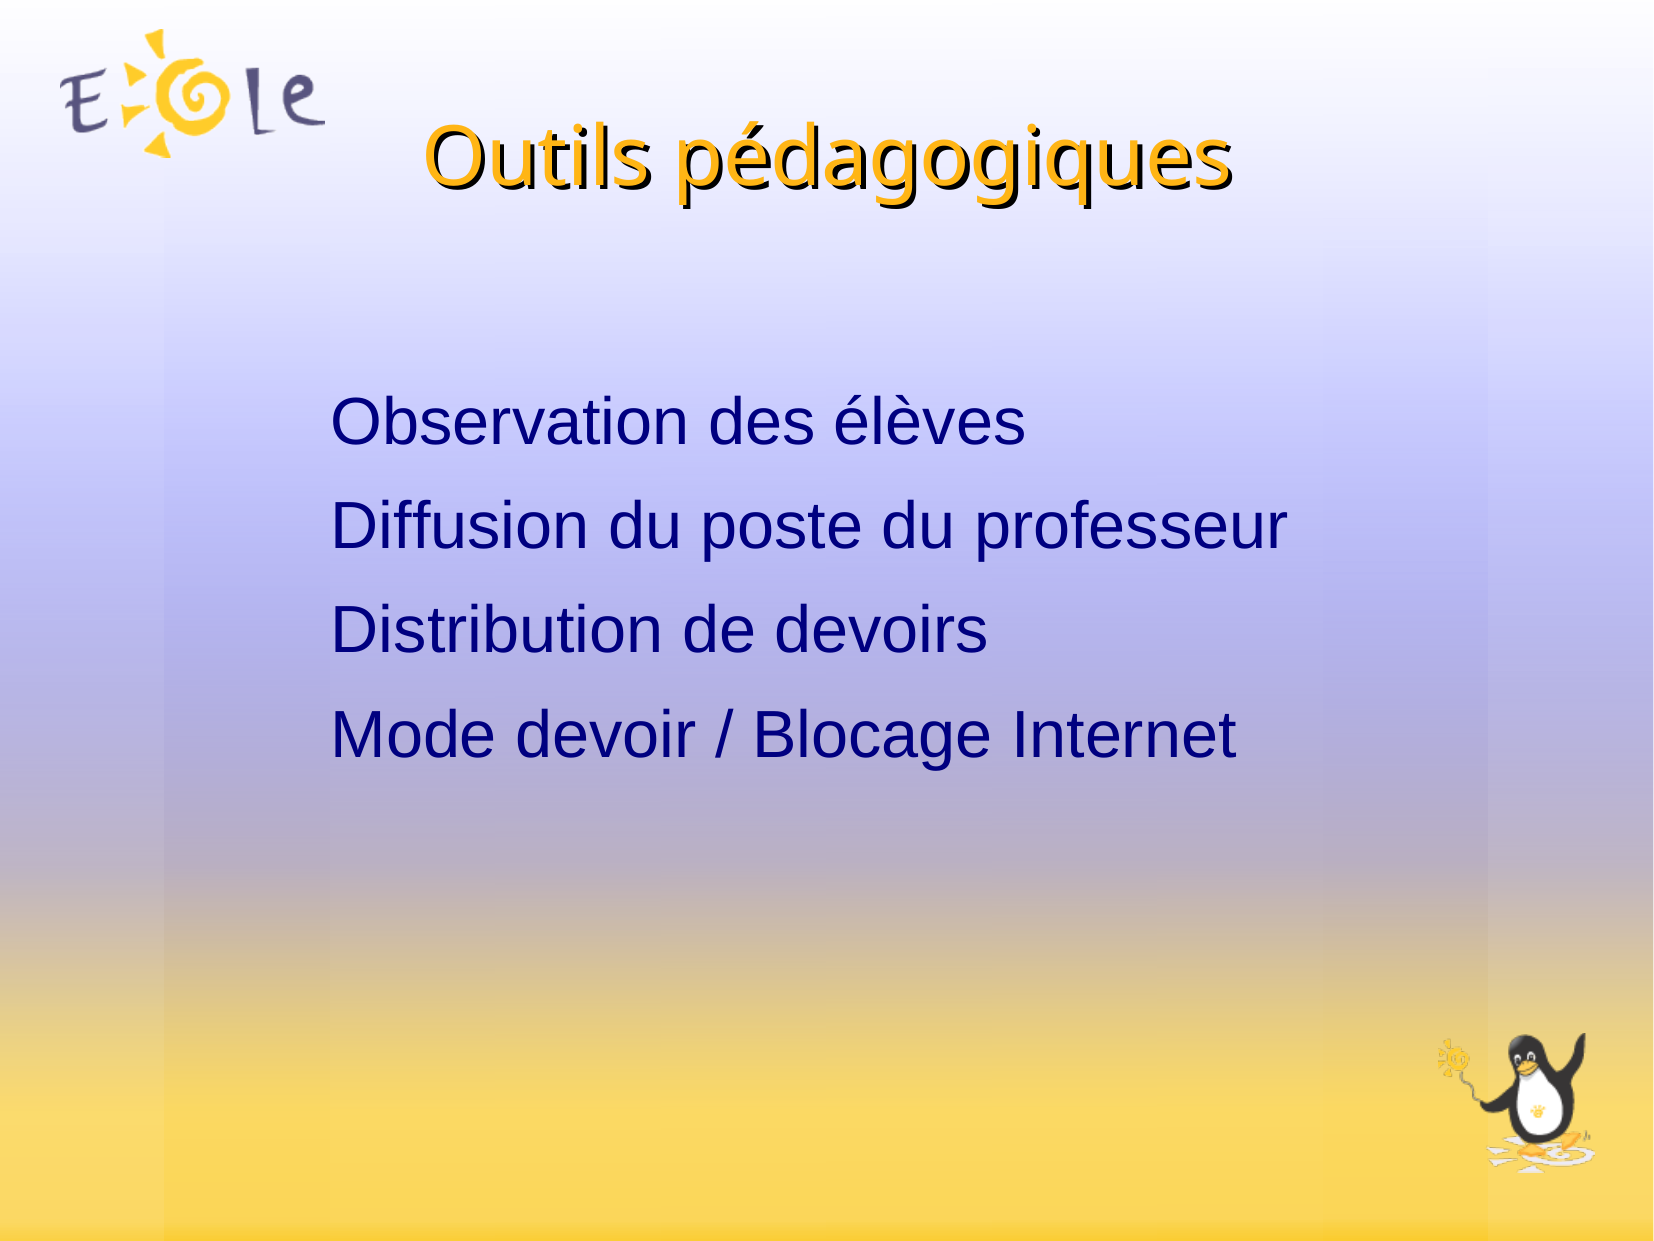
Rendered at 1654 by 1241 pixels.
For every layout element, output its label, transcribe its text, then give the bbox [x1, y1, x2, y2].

picture [0, 0, 1654, 1241]
text_box Observation des élèves Diffusion du poste du professeur Distribution de devoirs Mode devoir / Blocage Internet [295, 383, 1432, 916]
title Outils pédagogiques [82, 49, 1572, 257]
